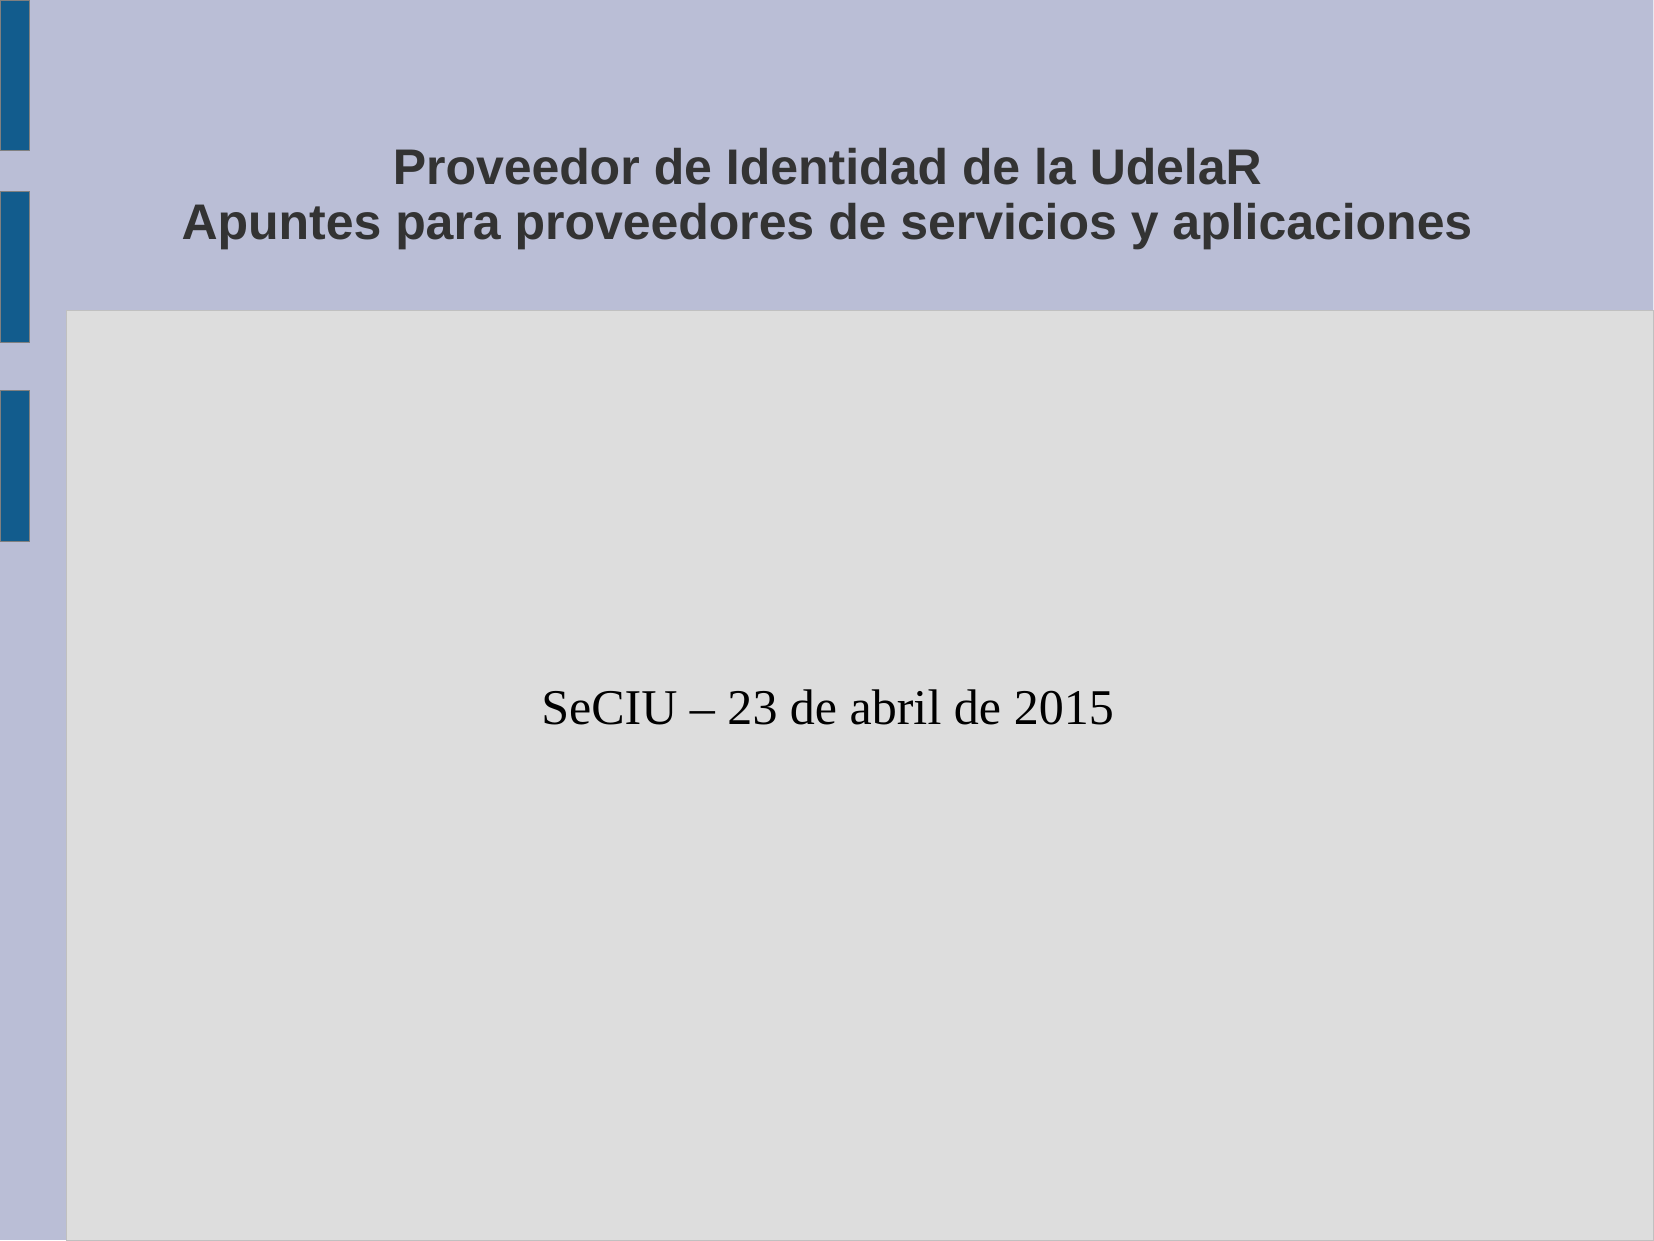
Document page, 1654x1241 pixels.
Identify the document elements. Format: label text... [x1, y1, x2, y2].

title Proveedor de Identidad de la UdelaR Apuntes para proveedores de servicios y aplicaciones [121, 91, 1534, 299]
subtitle SeCIU – 23 de abril de 2015 [121, 344, 1534, 1127]
